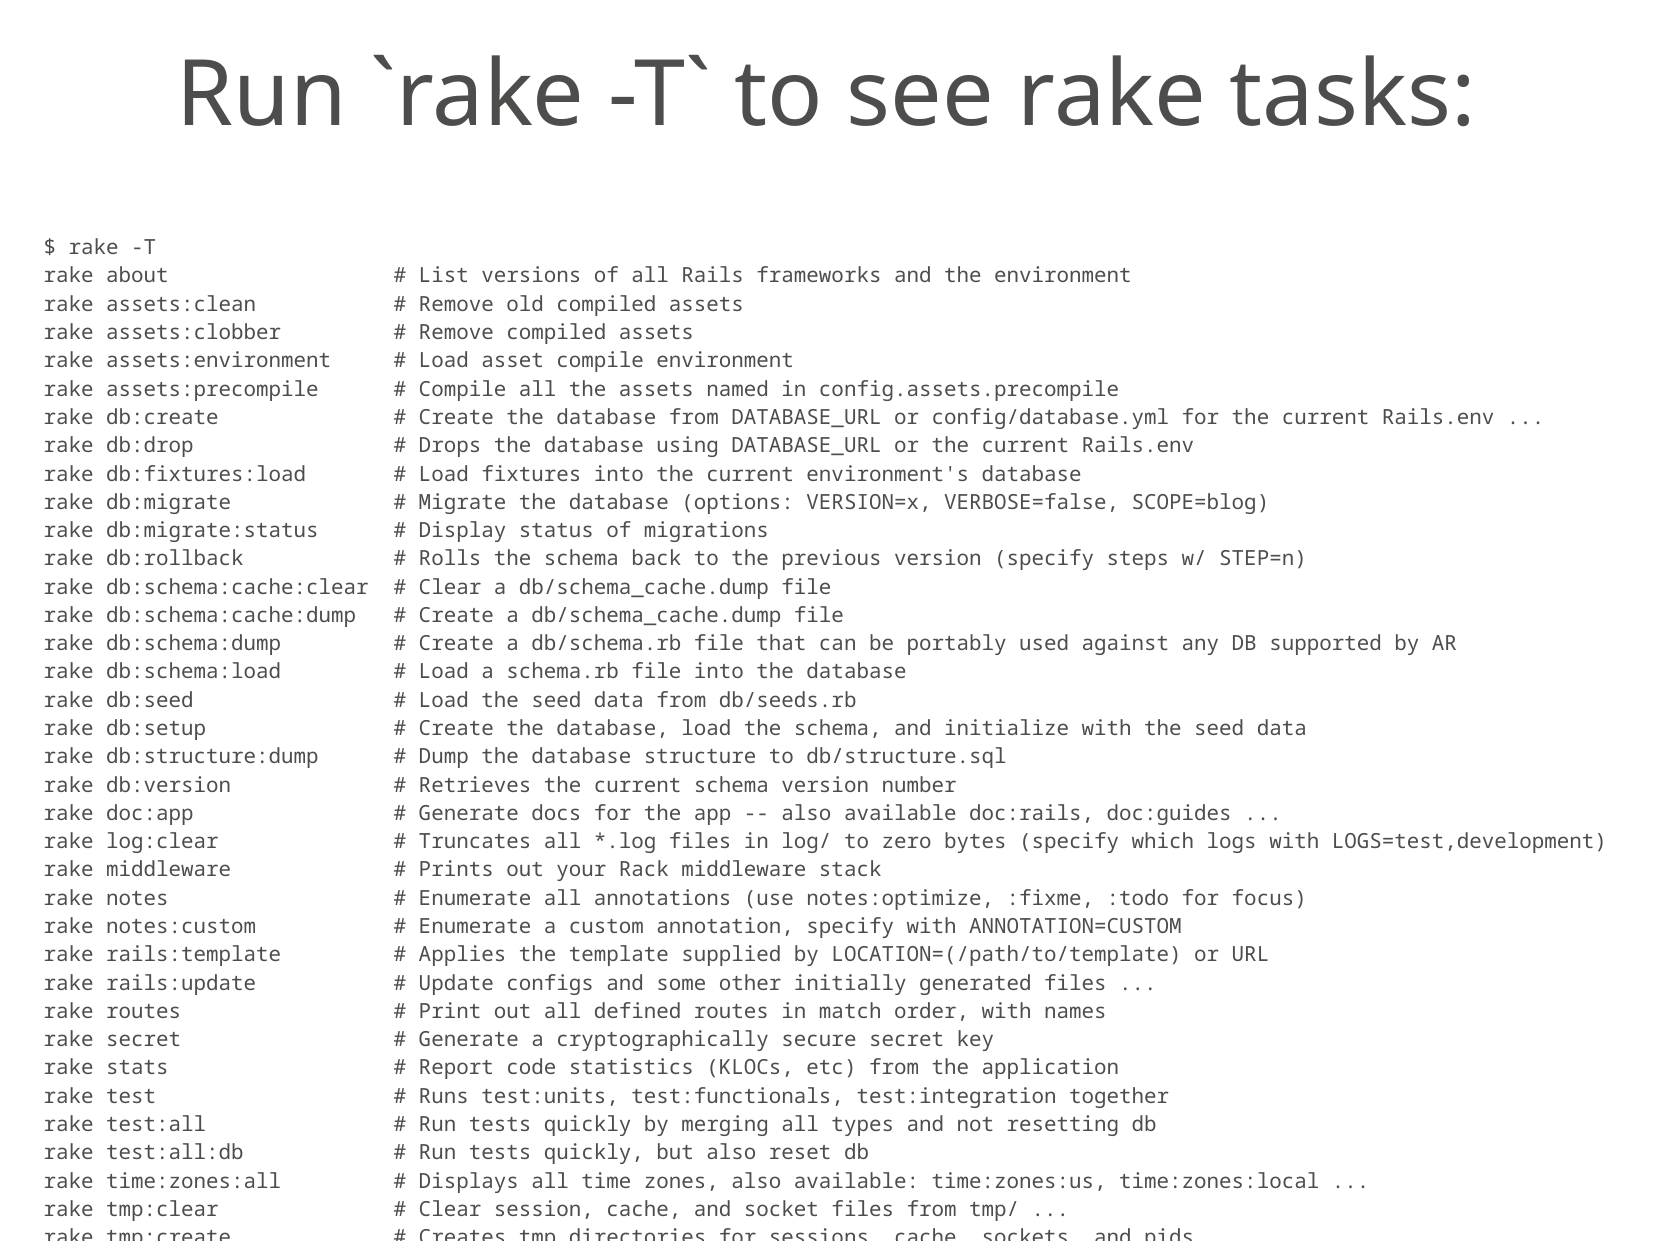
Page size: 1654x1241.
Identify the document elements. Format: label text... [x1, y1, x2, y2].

text_box $ rake -T rake about # List versions of all Rails frameworks and the environment rake assets:clean # Remove old compiled assets rake assets:clobber # Remove compiled assets rake assets:environment # Load asset compile environment rake assets:precompile # Compile all the assets named in config.assets.precompile rake db:create # Create the database from DATABASE_URL or config/database.yml for the current Rails.env ... rake db:drop # Drops the database using DATABASE_URL or the current Rails.env rake db:fixtures:load # Load fixtures into the current environment's database rake db:migrate # Migrate the database (options: VERSION=x, VERBOSE=false, SCOPE=blog) rake db:migrate:status # Display status of migrations rake db:rollback # Rolls the schema back to the previous version (specify steps w/ STEP=n) rake db:schema:cache:clear # Clear a db/schema_cache.dump file rake db:schema:cache:dump # Create a db/schema_cache.dump file rake db:schema:dump # Create a db/schema.rb file that can be portably used against any DB supported by AR rake db:schema:load # Load a schema.rb file into the database rake db:seed # Load the seed data from db/seeds.rb rake db:setup # Create the database, load the schema, and initialize with the seed data rake db:structure:dump # Dump the database structure to db/structure.sql rake db:version # Retrieves the current schema version number rake doc:app # Generate docs for the app -- also available doc:rails, doc:guides ... rake log:clear # Truncates all *.log files in log/ to zero bytes (specify which logs with LOGS=test,development) rake middleware # Prints out your Rack middleware stack rake notes # Enumerate all annotations (use notes:optimize, :fixme, :todo for focus) rake notes:custom # Enumerate a custom annotation, specify with ANNOTATION=CUSTOM rake rails:template # Applies the template supplied by LOCATION=(/path/to/template) or URL rake rails:update # Update configs and some other initially generated files ... rake routes # Print out all defined routes in match order, with names rake secret # Generate a cryptographically secure secret key rake stats # Report code statistics (KLOCs, etc) from the application rake test # Runs test:units, test:functionals, test:integration together rake test:all # Run tests quickly by merging all types and not resetting db rake test:all:db # Run tests quickly, but also reset db rake time:zones:all # Displays all time zones, also available: time:zones:us, time:zones:local ... rake tmp:clear # Clear session, cache, and socket files from tmp/ ... rake tmp:create # Creates tmp directories for sessions, cache, sockets, and pids [28, 225, 1622, 1216]
title Run `rake -T` to see rake tasks: [82, 15, 1571, 166]
